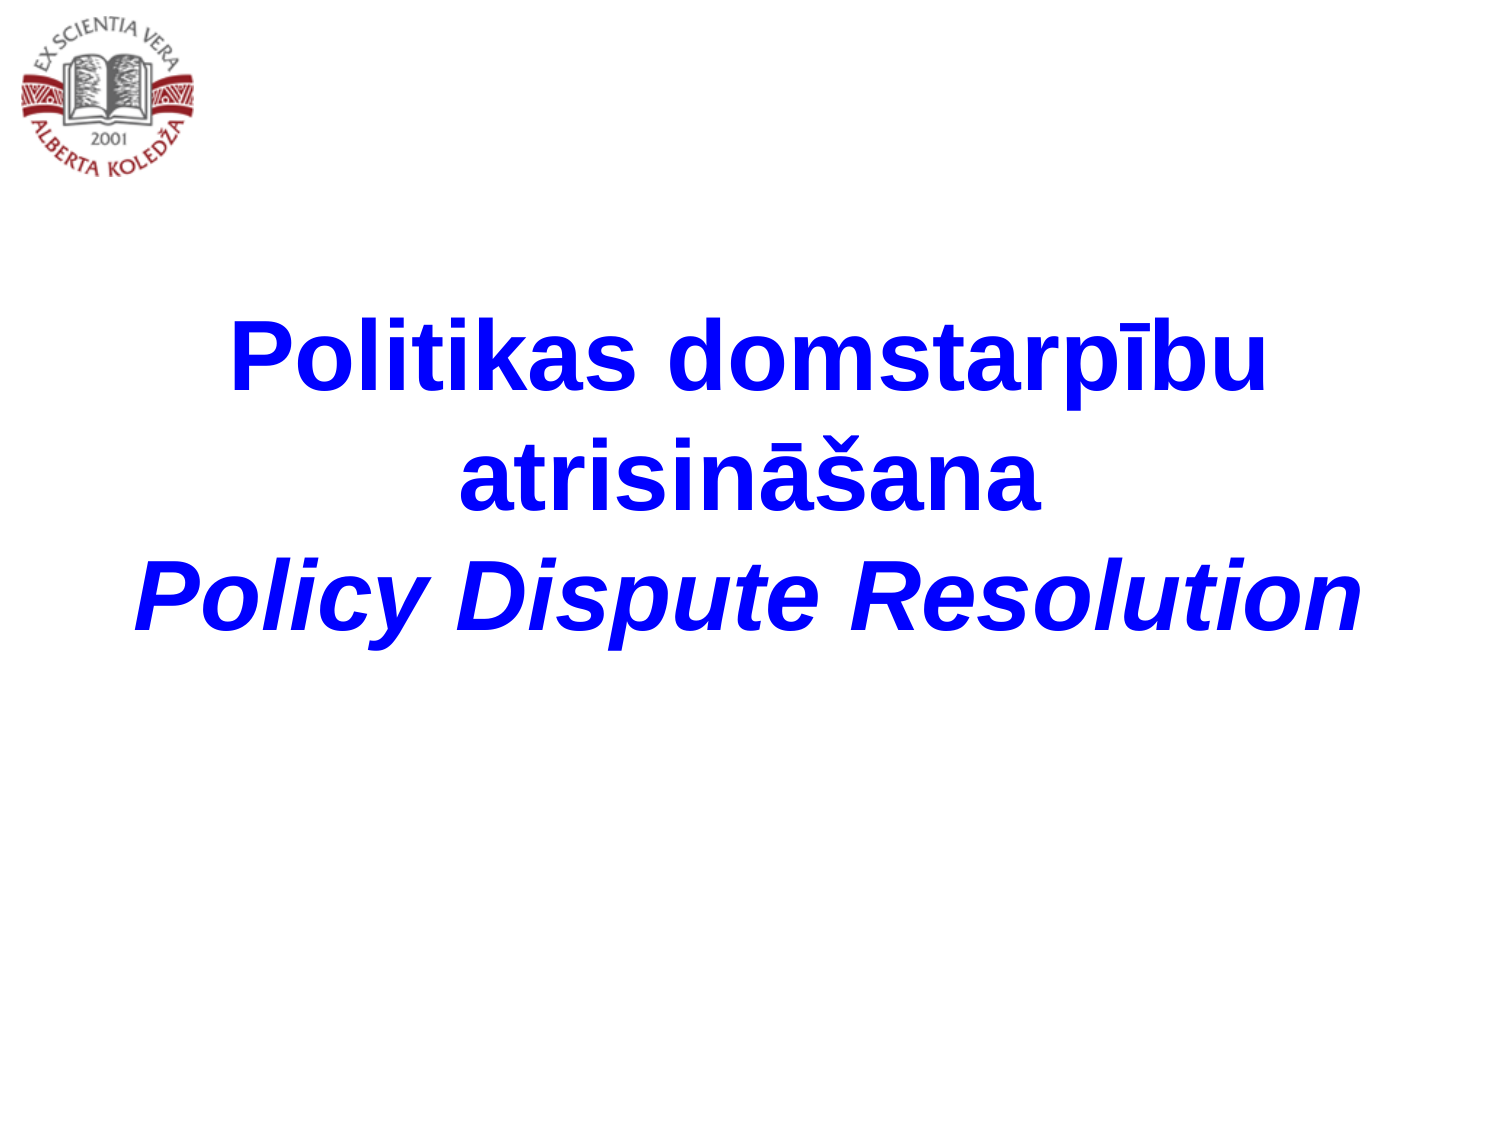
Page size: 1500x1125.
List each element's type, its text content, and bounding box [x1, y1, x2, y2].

title Politikas domstarpību atrisināšana Policy Dispute Resolution [112, 282, 1388, 658]
picture [21, 16, 194, 177]
